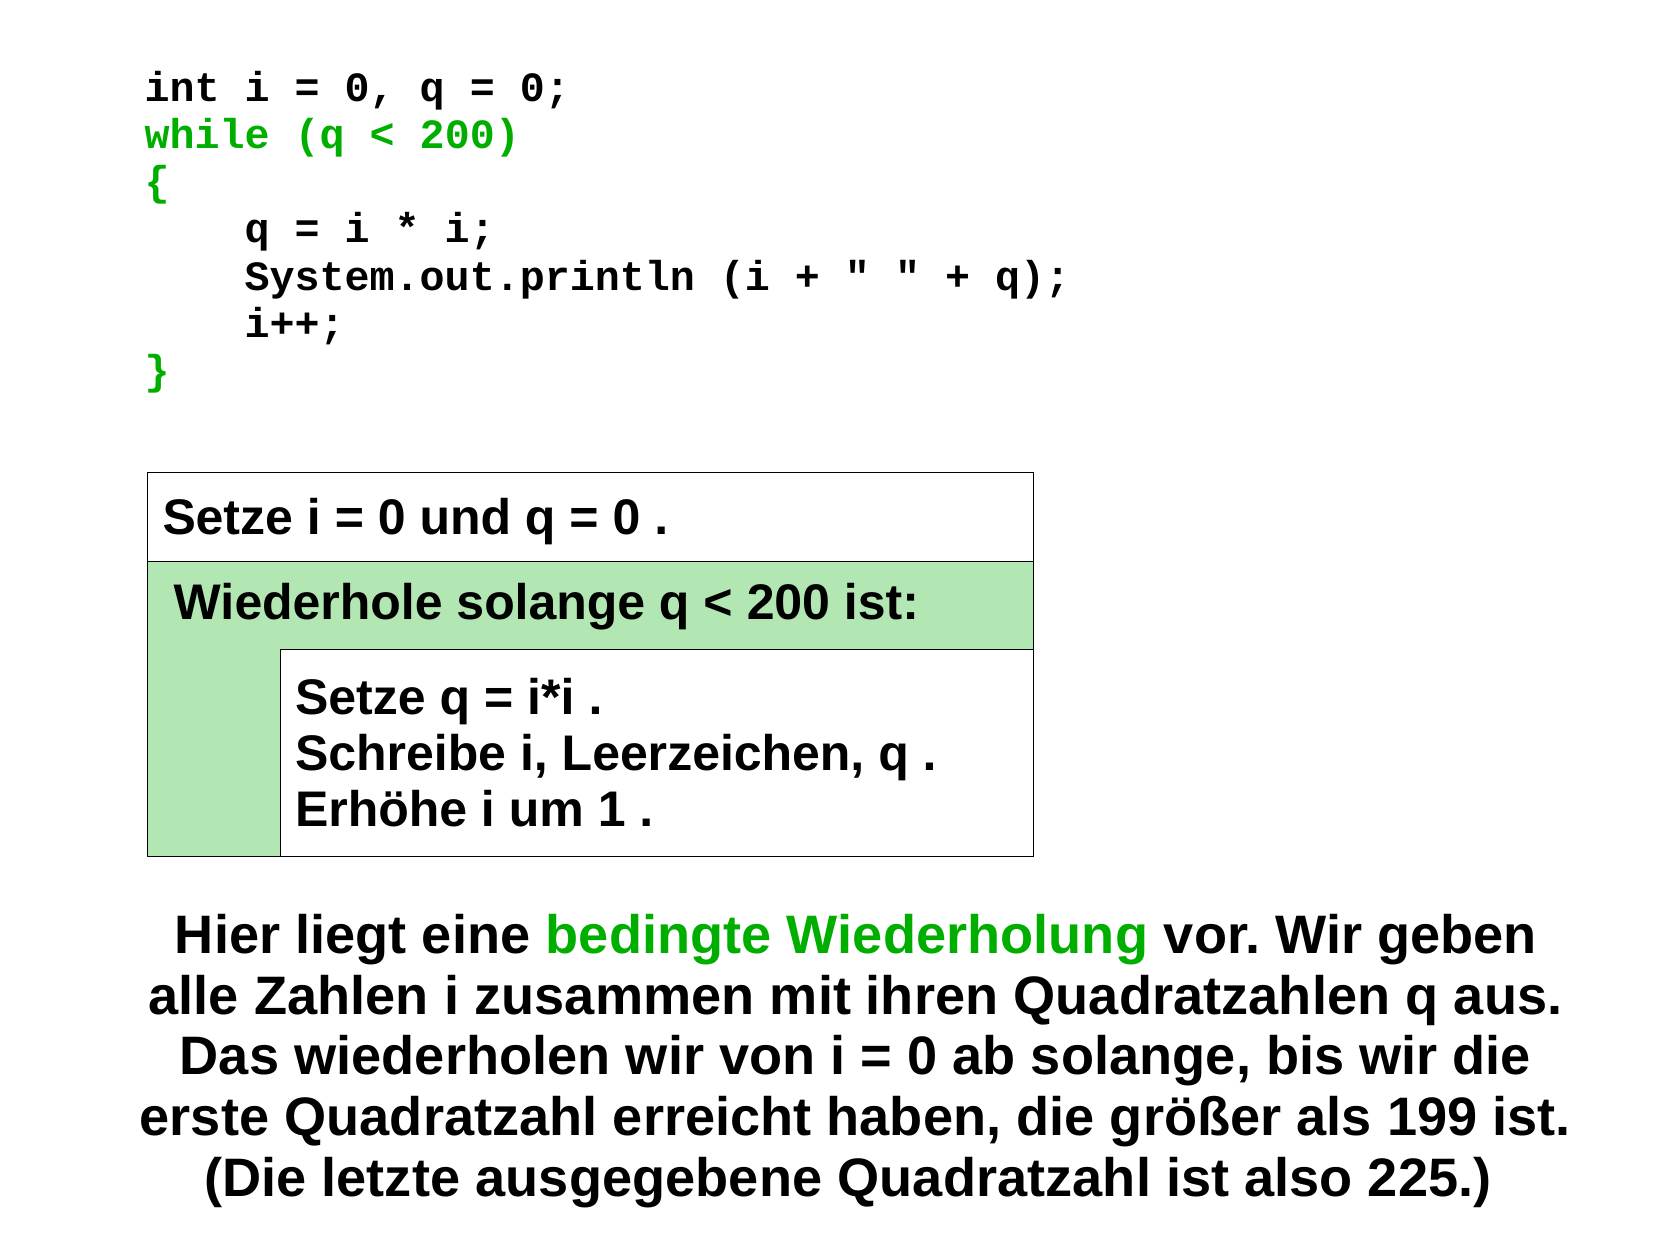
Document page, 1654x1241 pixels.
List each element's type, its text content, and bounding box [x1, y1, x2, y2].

text_box int i = 0, q = 0; while (q < 200) { q = i * i; System.out.println (i + " " + q); i++; } [129, 59, 1607, 409]
text_box Wiederhole solange q < 200 ist: [147, 562, 1034, 857]
text_box Hier liegt eine bedingte Wiederholung vor. Wir geben alle Zahlen i zusammen mit ihren Quadratzahlen q aus. Das wiederholen wir von i = 0 ab solange, bis wir die erste Quadratzahl erreicht haben, die größer als 199 ist. (Die letzte ausgegebene Quadratzahl ist also 225.) [118, 897, 1595, 1223]
text_box Setze i = 0 und q = 0 . [147, 472, 1034, 562]
text_box Setze q = i*i . Schreibe i, Leerzeichen, q . Erhöhe i um 1 . [280, 649, 1034, 857]
